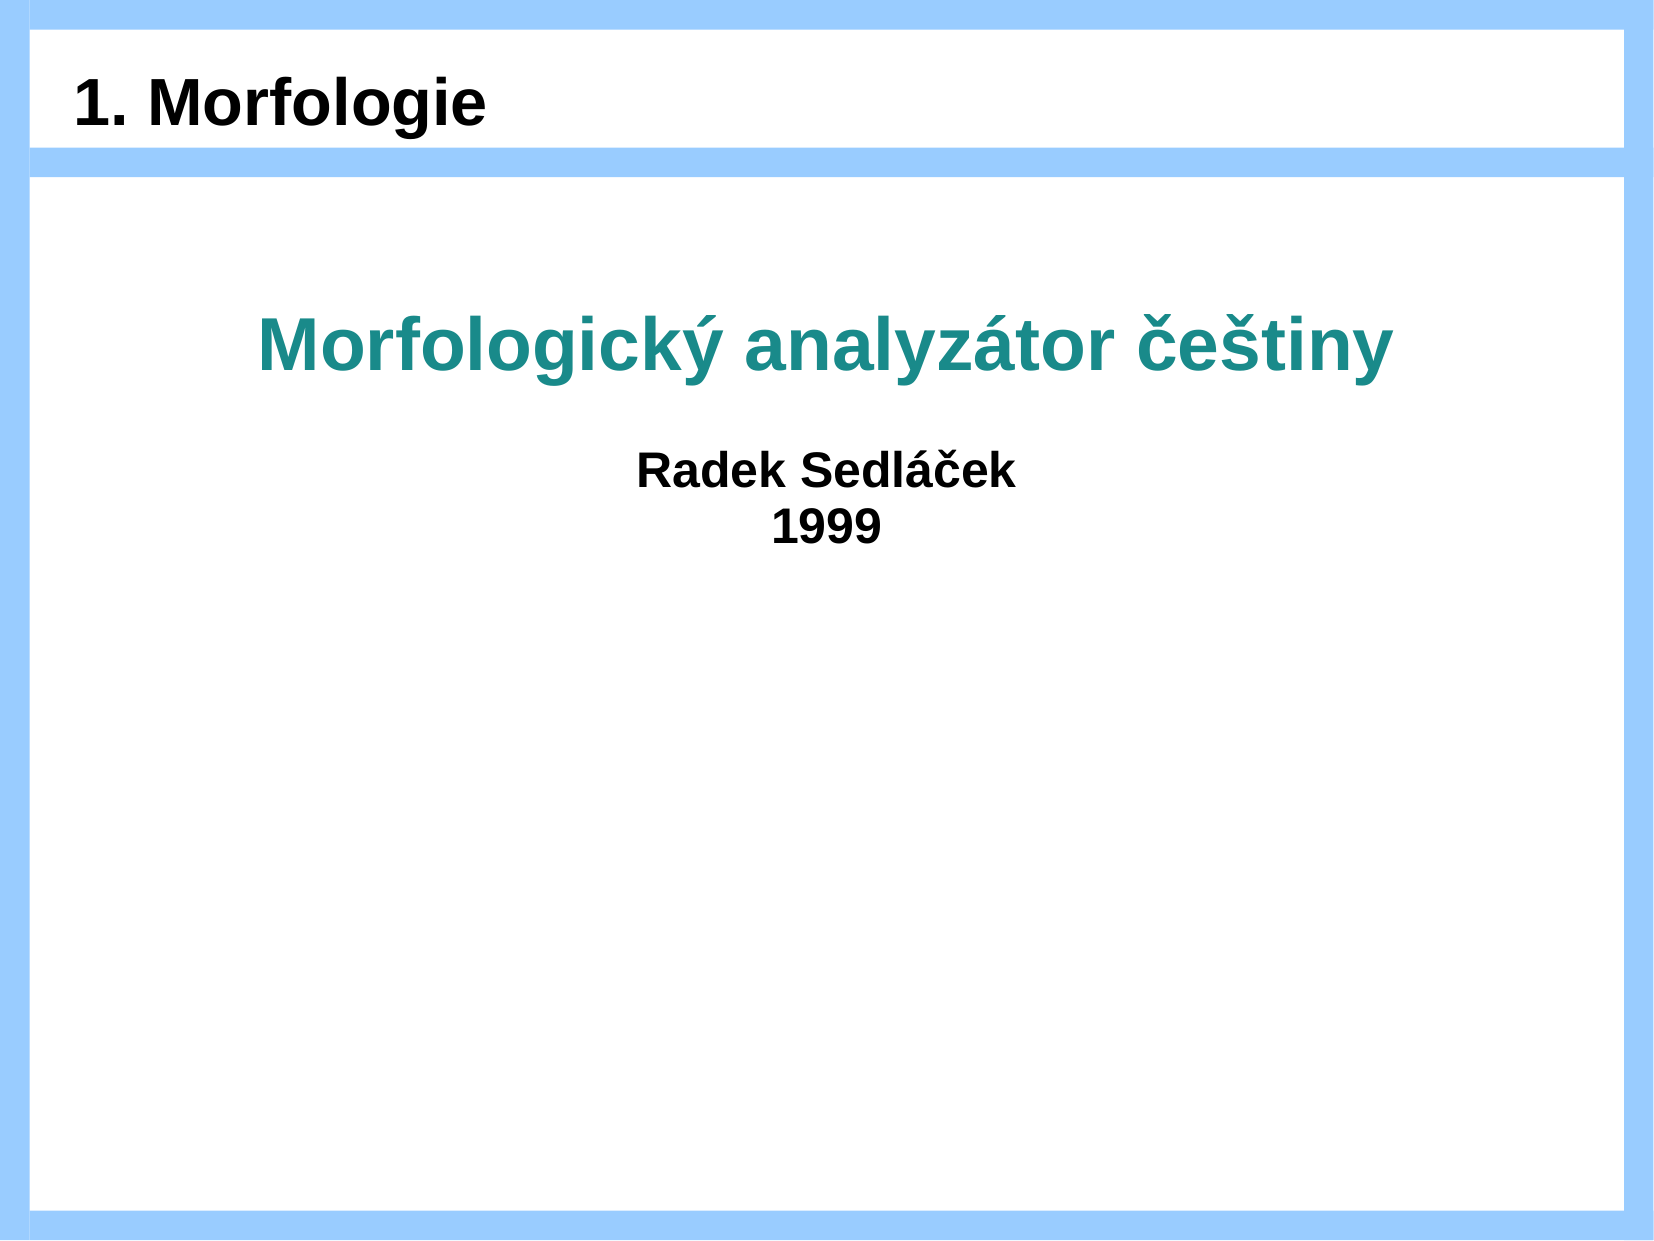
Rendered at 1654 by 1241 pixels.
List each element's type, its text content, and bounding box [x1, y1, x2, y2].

text_box Morfologický analyzátor češtiny Radek Sedláček 1999 [103, 295, 1551, 698]
text_box [59, 29, 1270, 148]
text_box 1. Morfologie [59, 58, 1152, 148]
